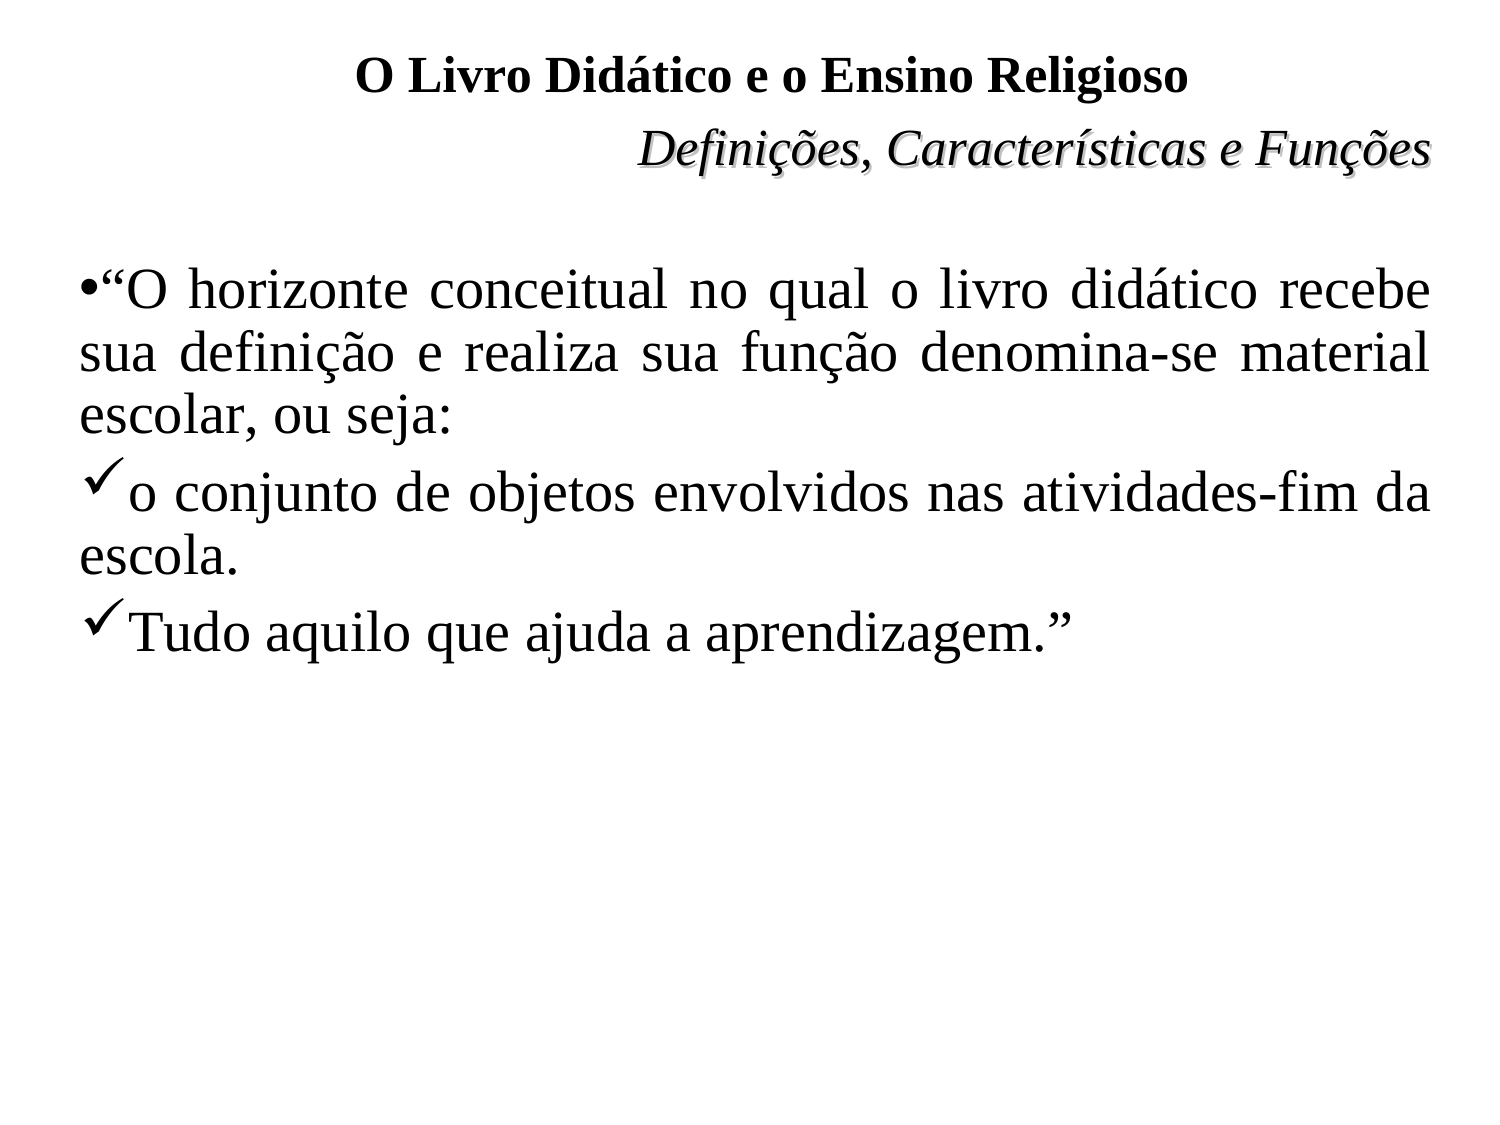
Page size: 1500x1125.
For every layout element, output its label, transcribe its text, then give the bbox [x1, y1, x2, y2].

list Definições, Características e Funções “O horizonte conceitual no qual o livro didático recebe sua definição e realiza sua função denomina-se material escolar, ou seja: o conjunto de objetos envolvidos nas atividades-fim da escola. Tudo aquilo que ajuda a aprendizagem.” [64, 113, 1447, 705]
title O Livro Didático e o Ensino Religioso [112, 31, 1432, 112]
